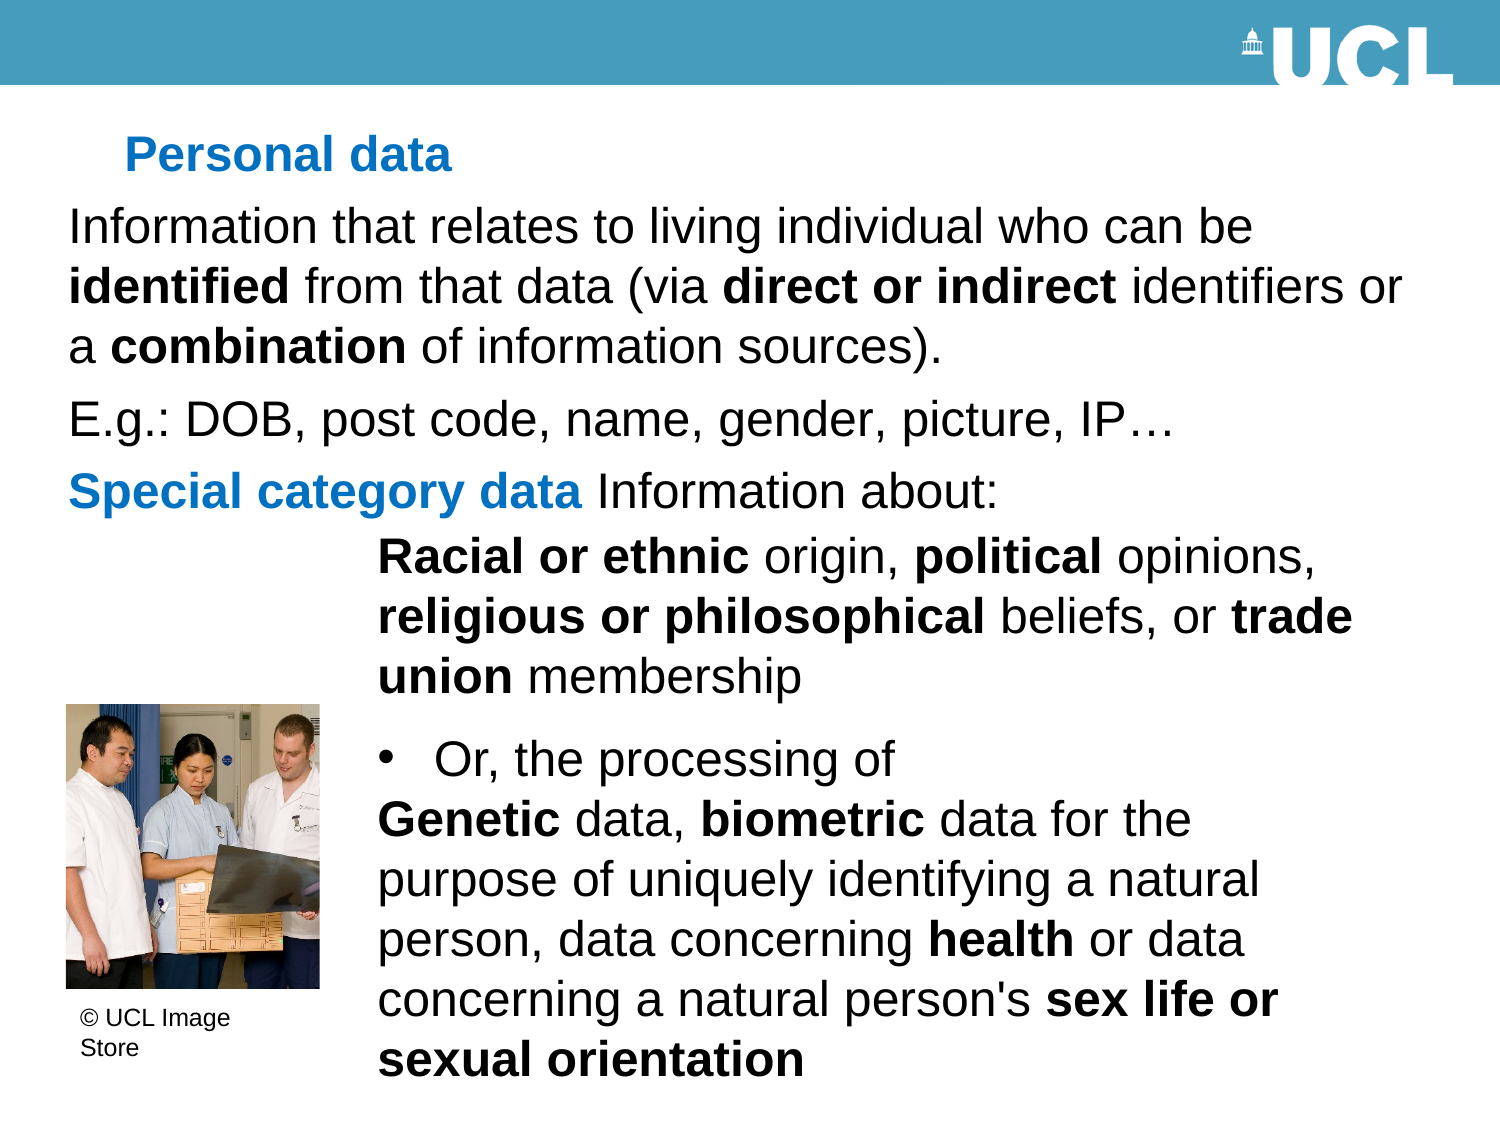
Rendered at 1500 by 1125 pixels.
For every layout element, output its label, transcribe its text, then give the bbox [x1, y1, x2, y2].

text_box Racial or ethnic origin, political opinions, religious or philosophical beliefs, or trade union membership Or, the processing of Genetic data, biometric data for the purpose of uniquely identifying a natural person, data concerning health or data concerning a natural person's sex life or sexual orientation [362, 516, 1375, 1094]
list Personal data Information that relates to living individual who can be identified from that data (via direct or indirect identifiers or a combination of information sources). E.g.: DOB, post code, name, gender, picture, IP… Special category data Information about: [53, 113, 1446, 1095]
text_box © UCL Image Store [65, 994, 313, 1042]
picture [65, 704, 320, 990]
